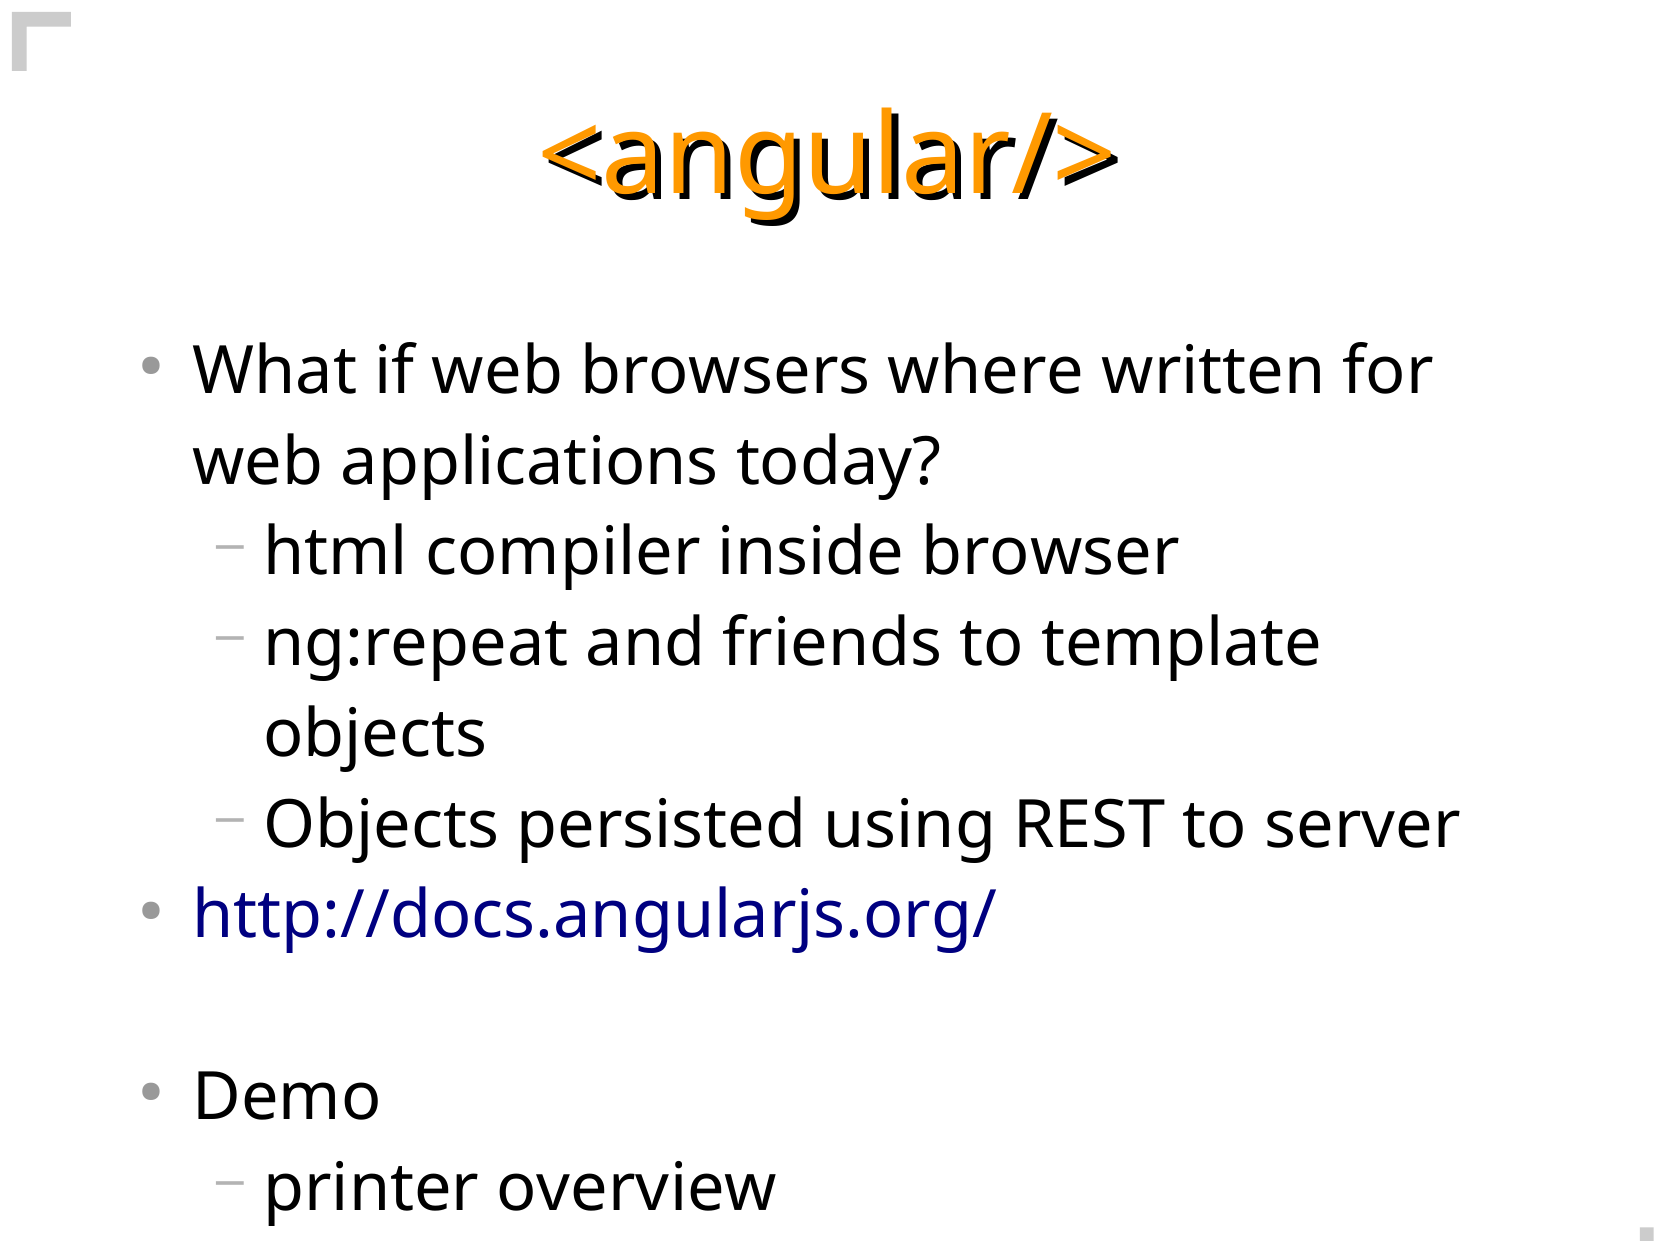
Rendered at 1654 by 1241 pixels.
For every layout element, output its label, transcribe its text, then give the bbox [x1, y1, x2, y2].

title <angular/> [121, 46, 1534, 254]
list What if web browsers where written for web applications today? html compiler inside browser ng:repeat and friends to template objects Objects persisted using REST to server http://docs.angularjs.org/ Demo printer overview conference submission app [121, 322, 1561, 1132]
